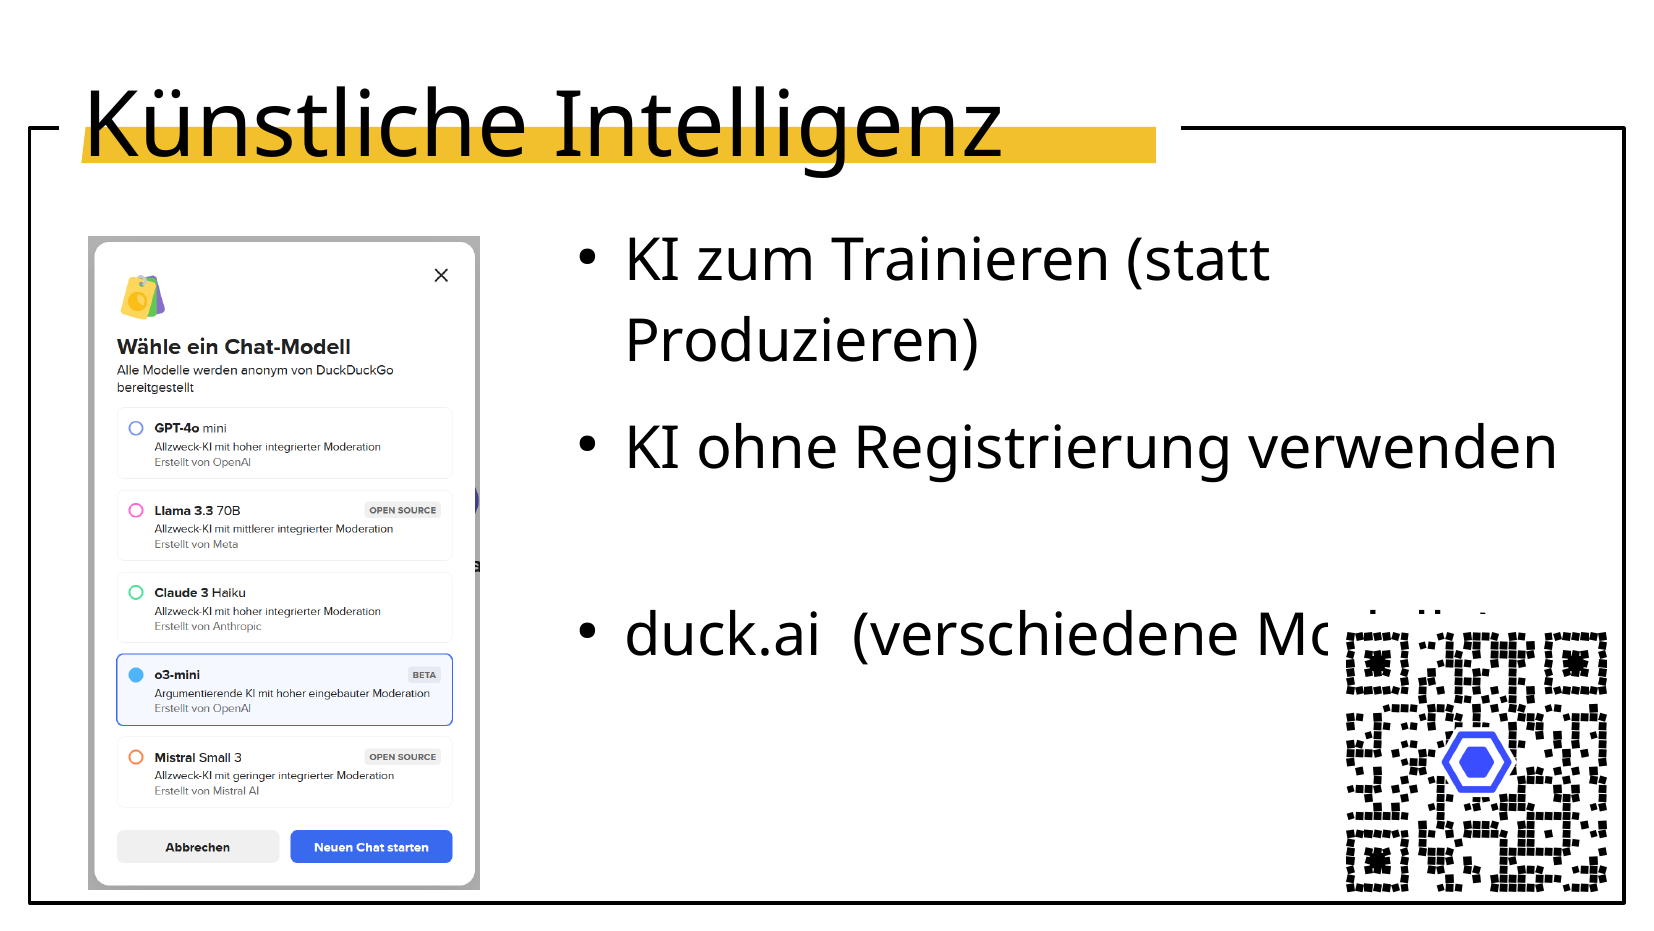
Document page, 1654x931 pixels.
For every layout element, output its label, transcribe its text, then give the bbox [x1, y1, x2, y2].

picture [88, 236, 480, 890]
picture [1328, 614, 1622, 901]
title Künstliche Intelligenz [82, 42, 1571, 199]
list KI zum Trainieren (statt Produzieren) KI ohne Registrierung verwenden duck.ai (verschiedene Modelle) [561, 217, 1571, 758]
picture [1328, 905, 1625, 910]
